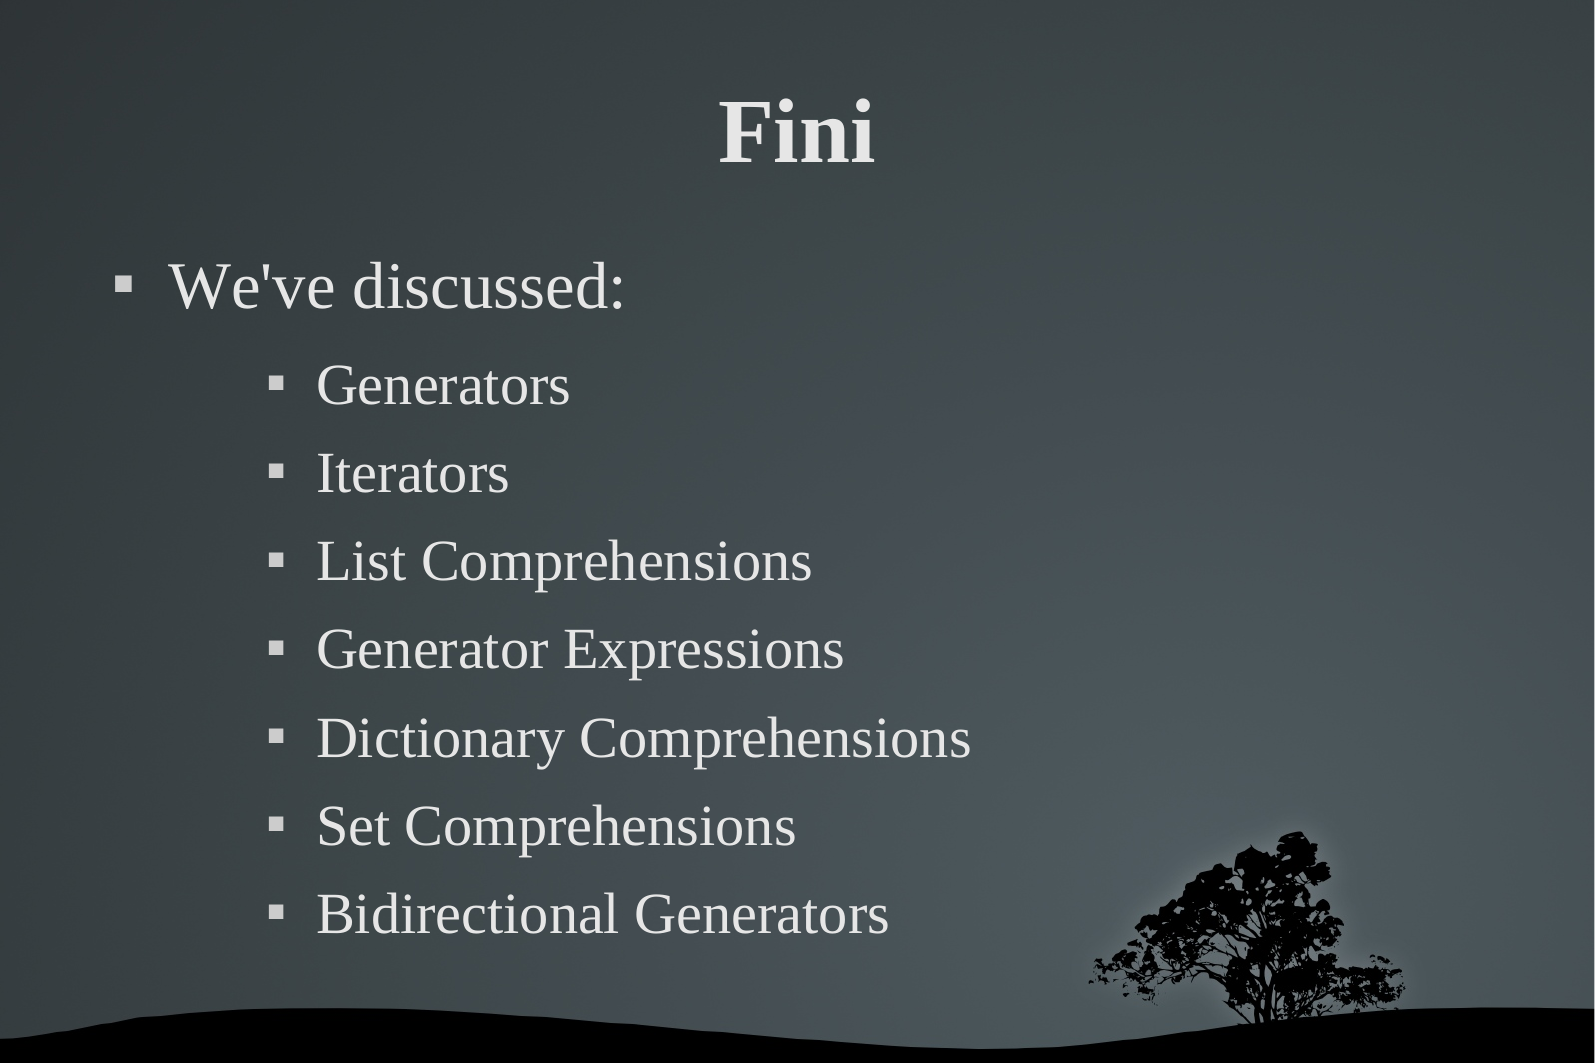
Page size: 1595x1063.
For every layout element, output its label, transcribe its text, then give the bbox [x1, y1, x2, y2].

list We've discussed: Generators Iterators List Comprehensions Generator Expressions Dictionary Comprehensions Set Comprehensions Bidirectional Generators [79, 248, 1515, 995]
title Fini [79, 49, 1515, 213]
picture [0, 0, 1595, 1063]
